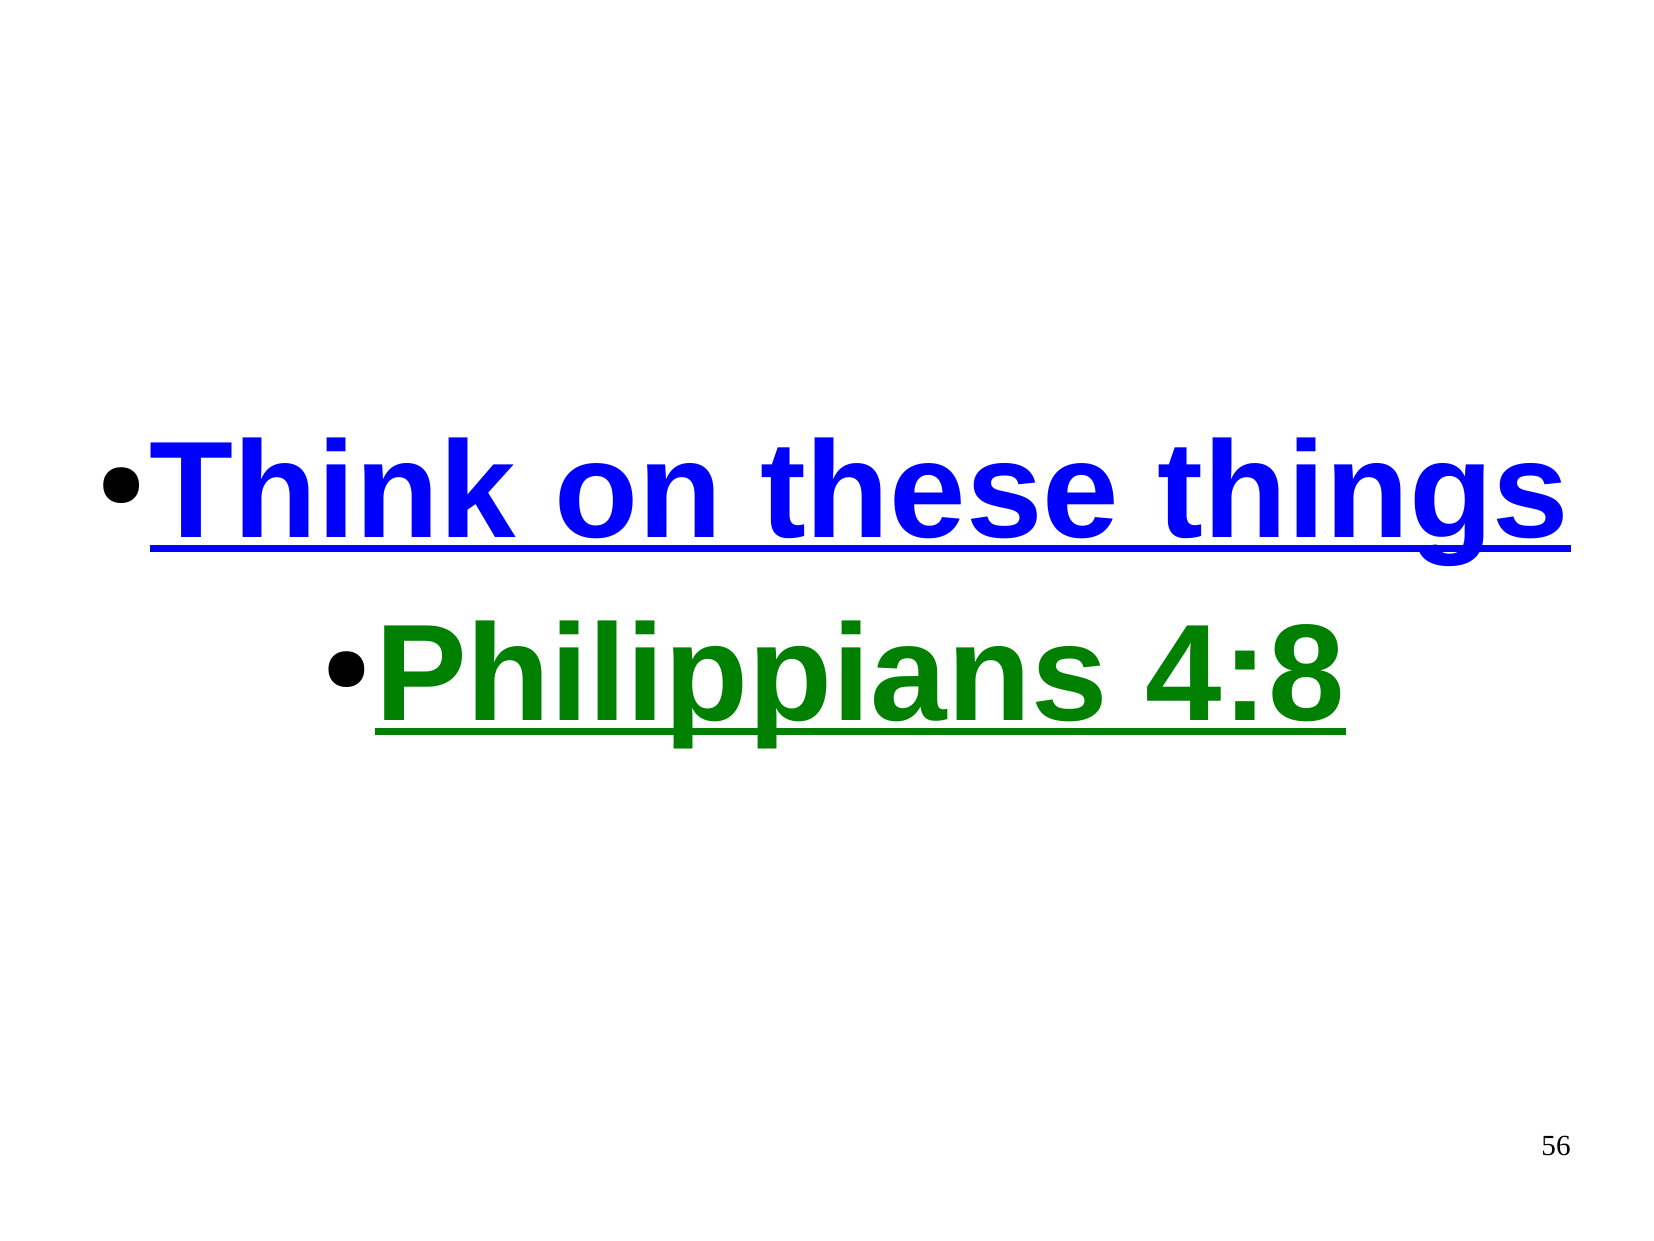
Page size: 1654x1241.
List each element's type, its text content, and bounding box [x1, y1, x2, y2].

list Think on these things Philippians 4:8 [37, 412, 1613, 788]
